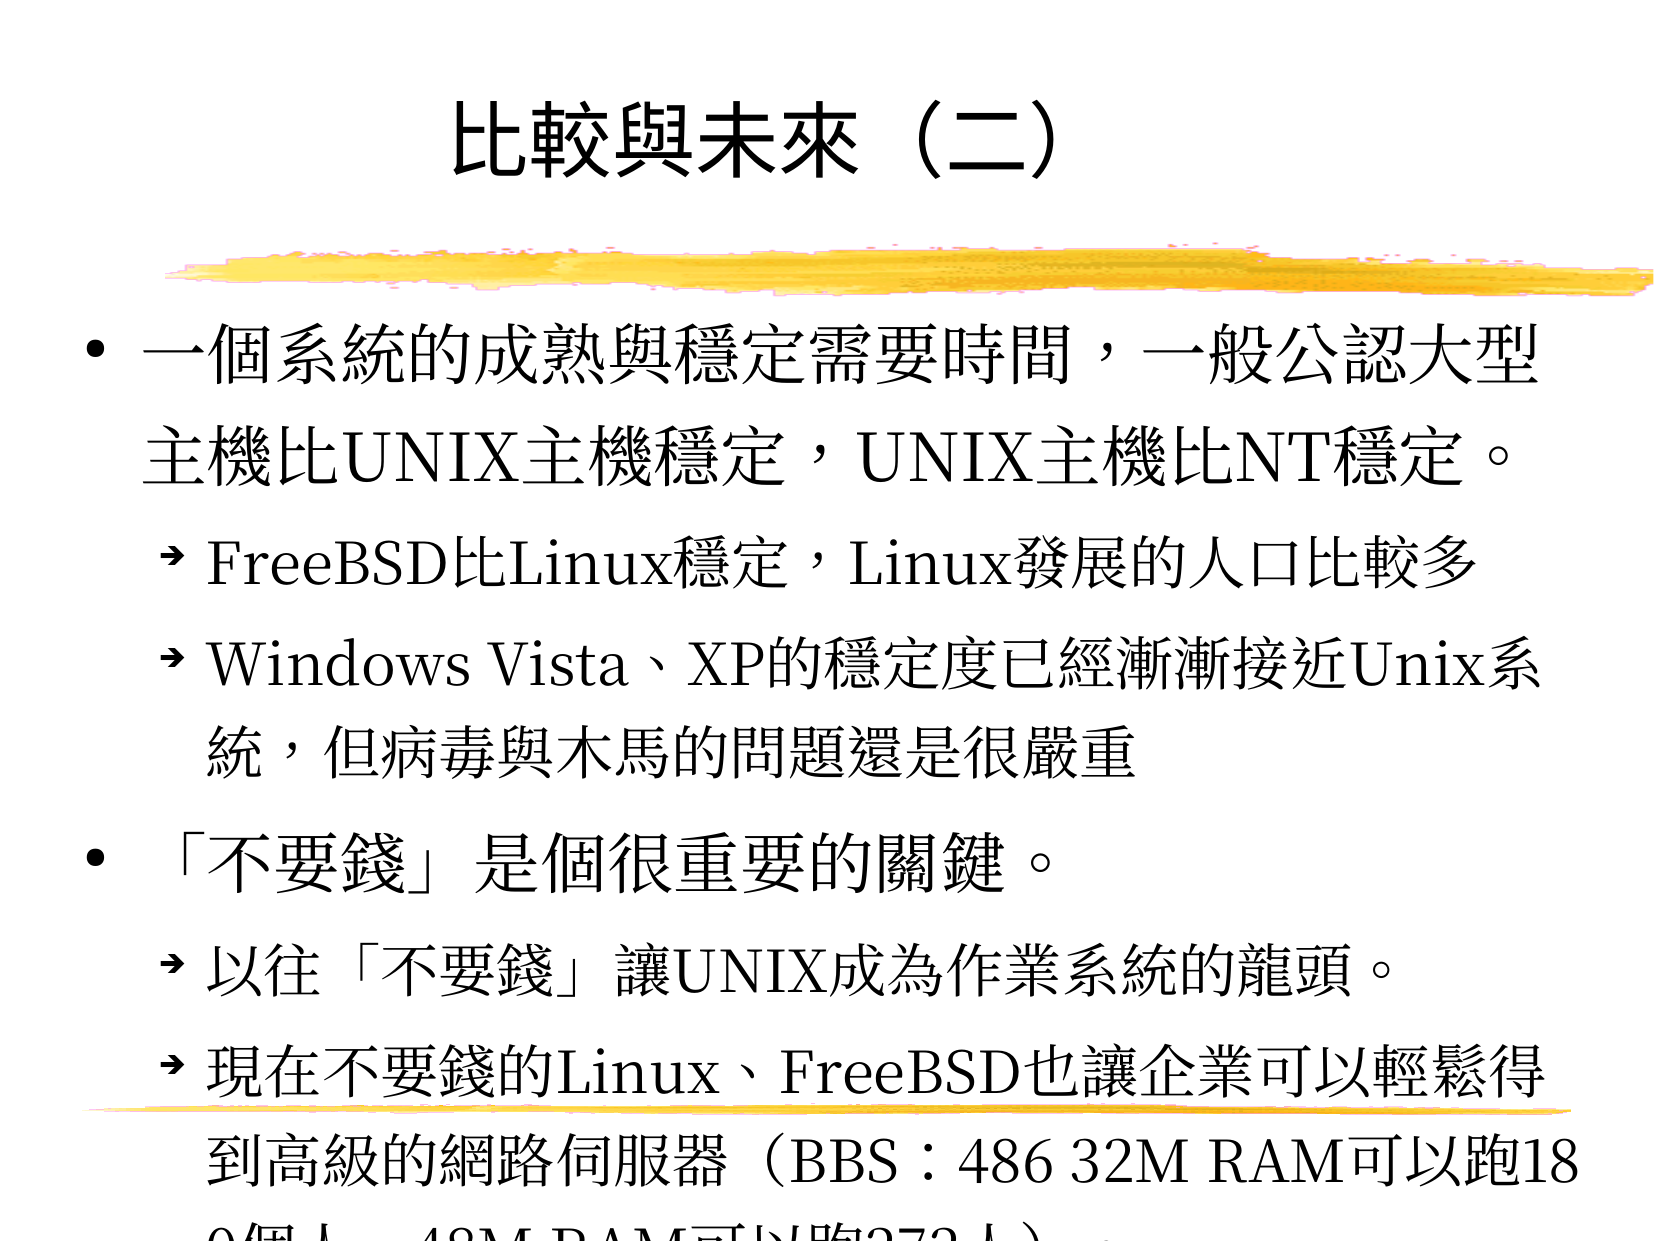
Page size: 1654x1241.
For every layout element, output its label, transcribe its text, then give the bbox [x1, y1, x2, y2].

title 比較與未來（二） [76, 28, 1482, 236]
picture [165, 237, 1654, 308]
list 一個系統的成熟與穩定需要時間，一般公認大型主機比UNIX主機穩定，UNIX主機比NT穩定。 FreeBSD比Linux穩定，Linux發展的人口比較多 Windows Vista、XP的穩定度已經漸漸接近Unix系統，但病毒與木馬的問題還是很嚴重 「不要錢」是個很重要的關鍵。 以往「不要錢」讓UNIX成為作業系統的龍頭。 現在不要錢的Linux、FreeBSD也讓企業可以輕鬆得到高級的網路伺服器（BBS：486 32M RAM可以跑180個人、48M RAM可以跑272人）。 Terminal Service：512M RAM PIII 1G CPU 跑 80人很勉強 [83, 297, 1600, 1139]
